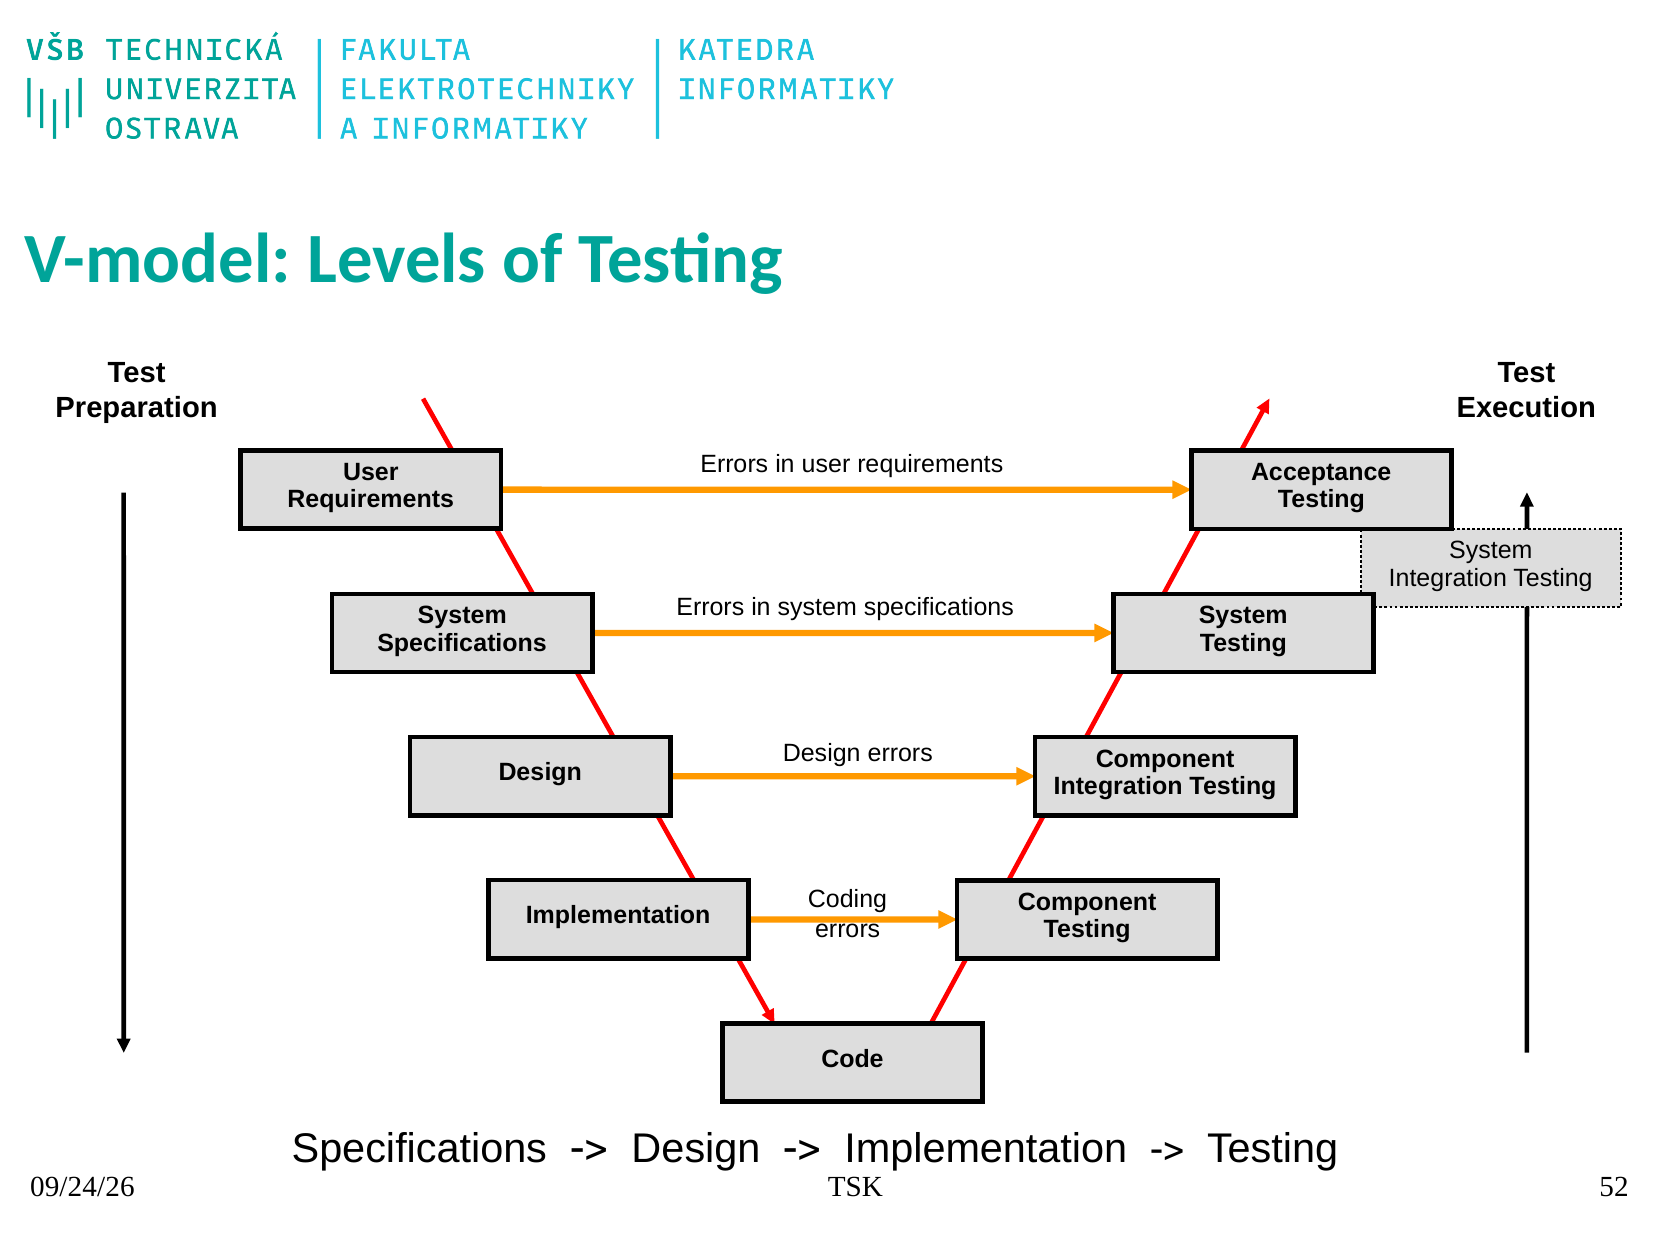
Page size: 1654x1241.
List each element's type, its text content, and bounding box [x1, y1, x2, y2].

text_box Component Integration Testing [1035, 737, 1295, 815]
text_box System Integration Testing [1361, 529, 1621, 607]
text_box User Requirements [241, 450, 501, 529]
text_box Test Execution [1412, 346, 1641, 440]
text_box Coding errors [725, 885, 970, 956]
text_box Design [410, 737, 670, 815]
text_box Errors in user requirements [606, 450, 1098, 487]
text_box Design errors [696, 739, 1019, 776]
text_box Implementation [488, 880, 749, 958]
text_box Specifications -> Design -> Implementation -> Testing [181, 1113, 1426, 1180]
text_box Acceptance Testing [1191, 451, 1452, 529]
picture [26, 31, 894, 139]
text_box Code [722, 1023, 983, 1102]
text_box System Testing [1113, 594, 1374, 672]
text_box Test Preparation [19, 346, 254, 440]
title V-model: Levels of Testing [24, 169, 1629, 300]
text_box System Specifications [332, 594, 592, 672]
text_box Component Testing [957, 880, 1217, 959]
text_box Errors in system specifications [580, 593, 1111, 630]
